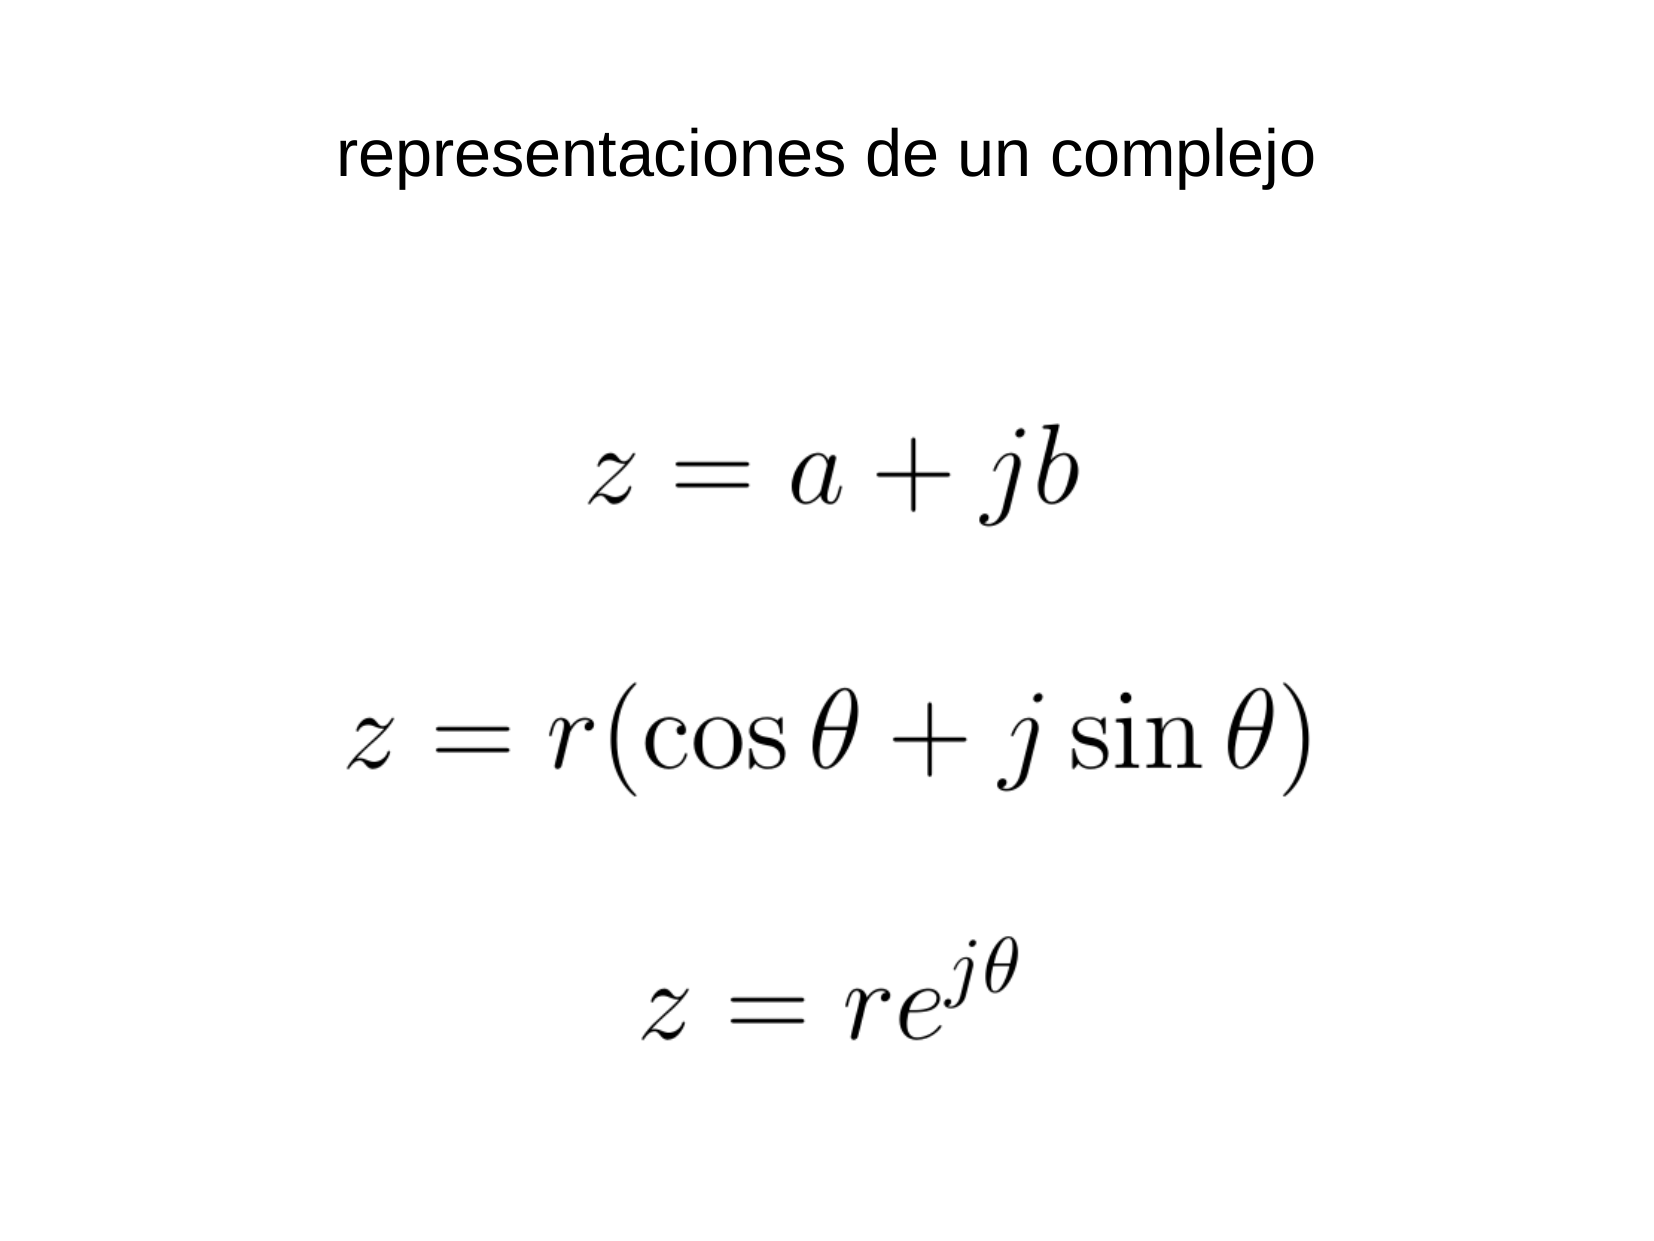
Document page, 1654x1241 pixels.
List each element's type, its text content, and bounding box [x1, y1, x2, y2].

picture [335, 413, 1319, 1057]
title representaciones de un complejo [82, 56, 1571, 250]
